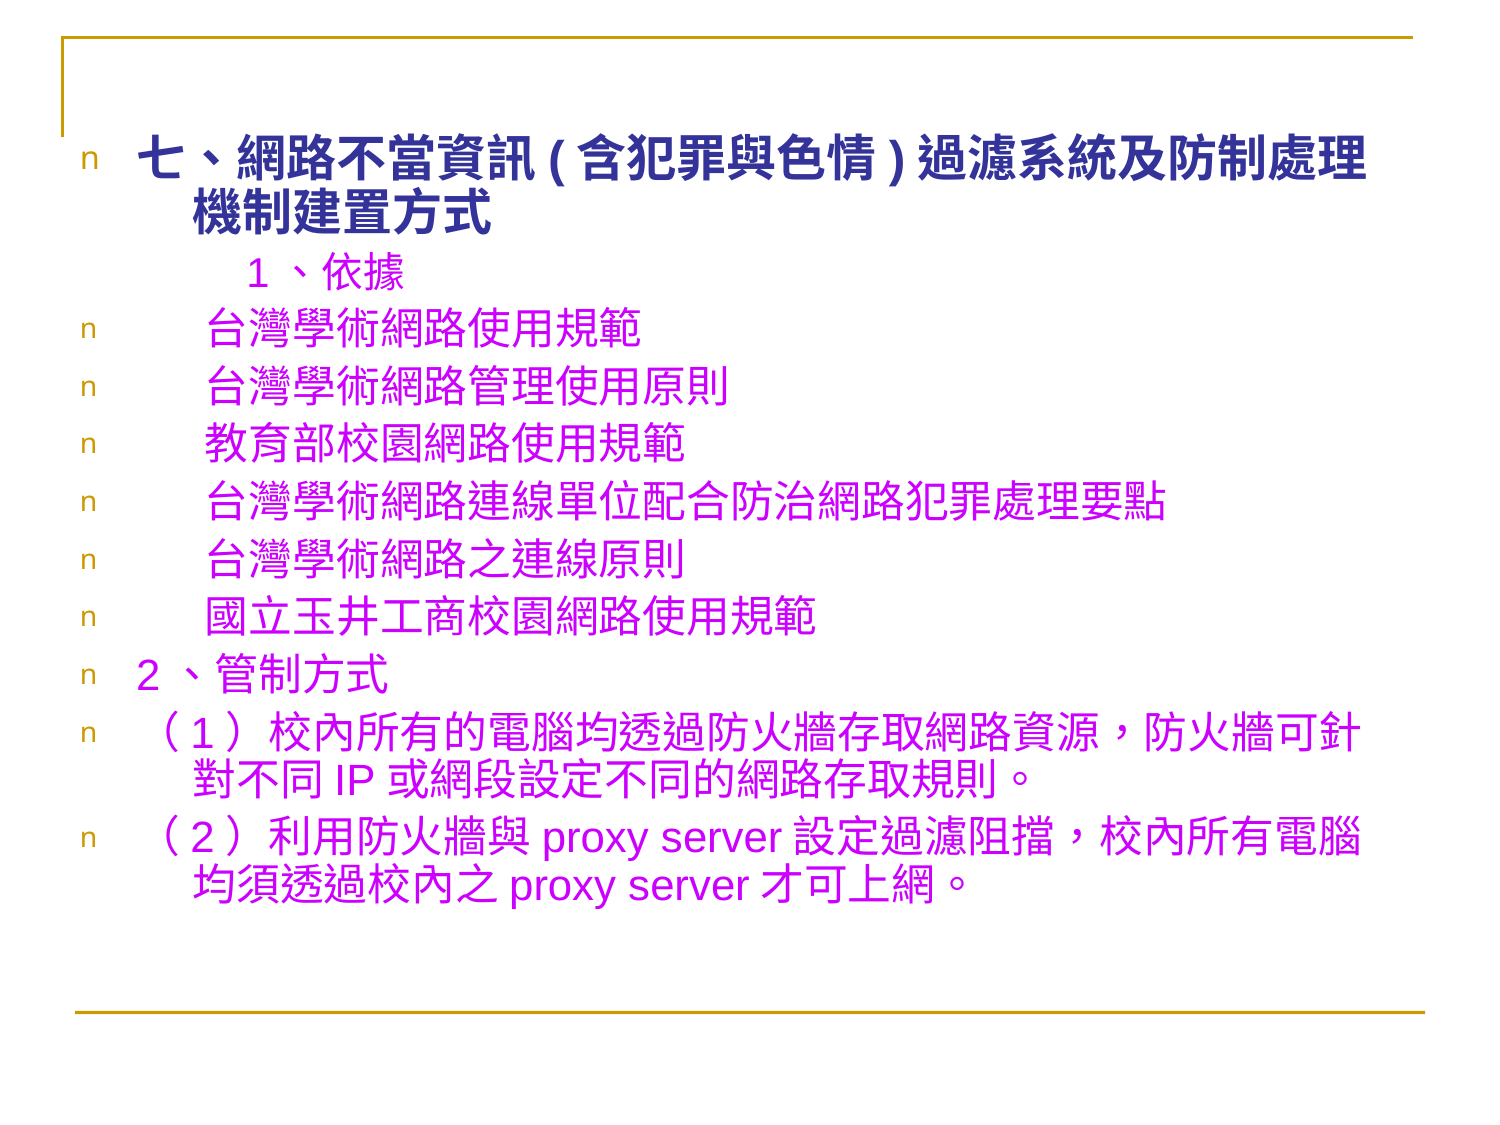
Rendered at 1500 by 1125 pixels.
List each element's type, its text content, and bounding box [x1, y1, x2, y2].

list 七、網路不當資訊(含犯罪與色情)過濾系統及防制處理機制建置方式 1、依據 台灣學術網路使用規範 台灣學術網路管理使用原則 教育部校園網路使用規範 台灣學術網路連線單位配合防治網路犯罪處理要點 台灣學術網路之連線原則 國立玉井工商校園網路使用規範 2、管制方式 （1）校內所有的電腦均透過防火牆存取網路資源，防火牆可針對不同IP或網段設定不同的網路存取規則。 （2）利用防火牆與proxy server設定過濾阻擋，校內所有電腦均須透過校內之proxy server才可上網。 [64, 125, 1415, 988]
